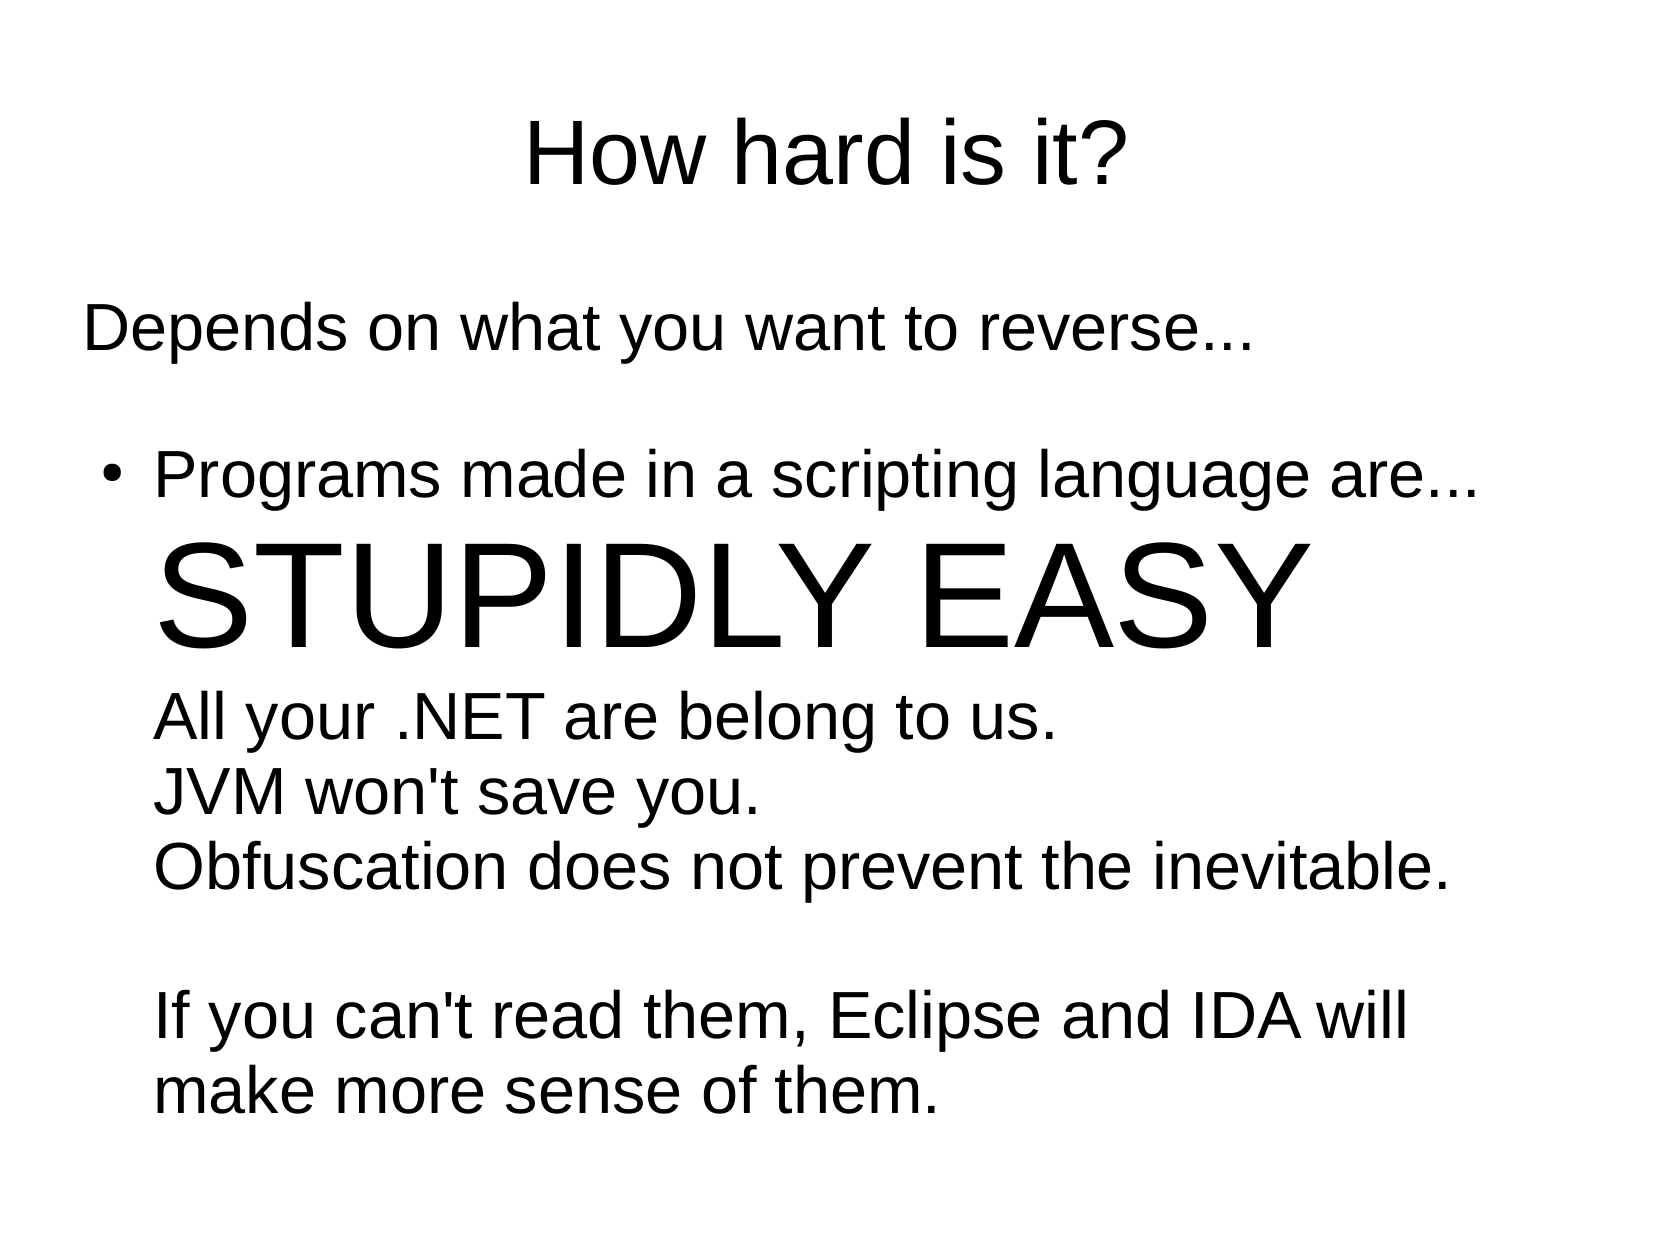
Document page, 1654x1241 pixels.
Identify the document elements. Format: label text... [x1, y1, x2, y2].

list Depends on what you want to reverse... [82, 290, 1571, 426]
title How hard is it? [82, 49, 1571, 257]
list Programs made in a scripting language are... STUPIDLY EASY All your .NET are belong to us. JVM won't save you. Obfuscation does not prevent the inevitable. If you can't read them, Eclipse and IDA will make more sense of them. [82, 437, 1571, 1205]
